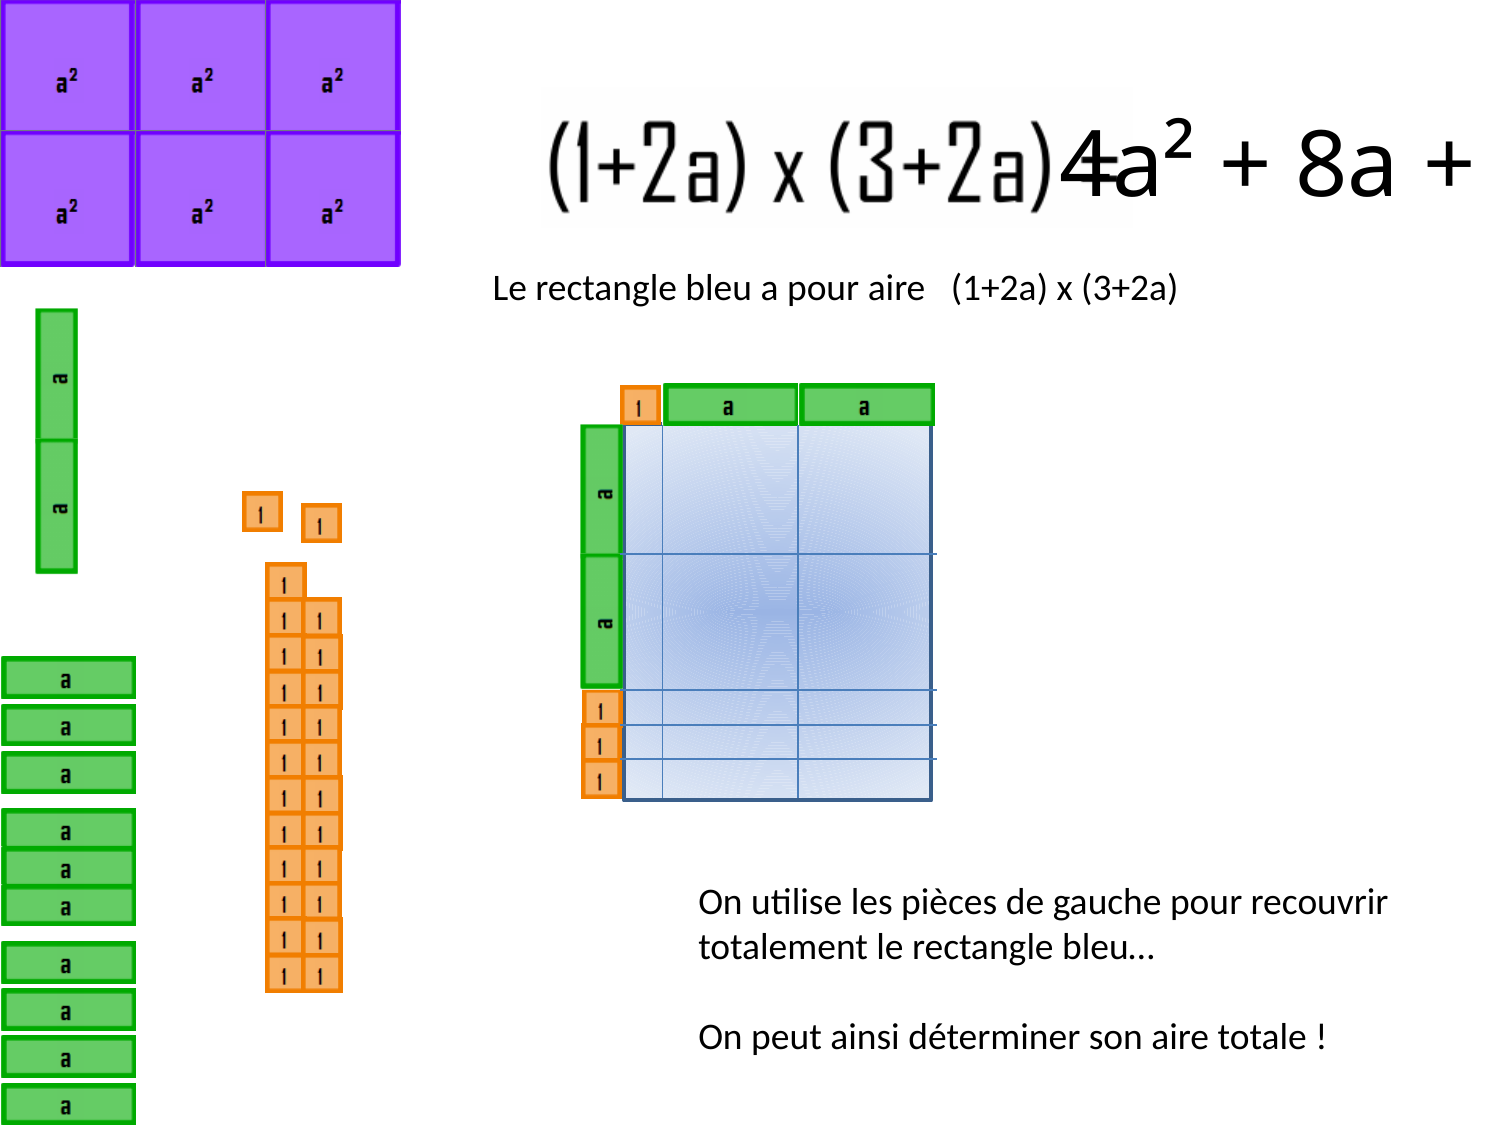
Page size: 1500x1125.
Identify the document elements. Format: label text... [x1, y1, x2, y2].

text_box [799, 726, 932, 758]
picture [35, 308, 78, 575]
text_box 4a² + 8a + 3 [1045, 97, 1500, 222]
text_box [663, 691, 797, 724]
text_box [663, 726, 797, 758]
picture [0, 0, 401, 267]
text_box [663, 555, 797, 689]
text_box [624, 555, 662, 689]
text_box On utilise les pièces de gauche pour recouvrir totalement le rectangle bleu… On peut ainsi déterminer son aire totale ! [683, 869, 1413, 1065]
picture [0, 988, 136, 1031]
text_box [624, 691, 662, 724]
picture [0, 704, 136, 747]
picture [662, 383, 935, 426]
picture [537, 66, 1133, 237]
picture [0, 941, 136, 984]
text_box [799, 691, 932, 724]
text_box [799, 555, 932, 689]
text_box [663, 426, 797, 553]
text_box [799, 426, 932, 553]
text_box [624, 726, 662, 758]
picture [0, 751, 136, 794]
picture [0, 1035, 136, 1078]
text_box Le rectangle bleu a pour aire (1+2a) x (3+2a) [477, 255, 1195, 316]
picture [301, 503, 342, 543]
picture [0, 1083, 136, 1125]
picture [0, 656, 136, 699]
picture [0, 808, 136, 927]
text_box [624, 760, 932, 801]
text_box [624, 423, 662, 553]
picture [265, 562, 343, 993]
picture [242, 491, 283, 532]
picture [580, 385, 661, 799]
